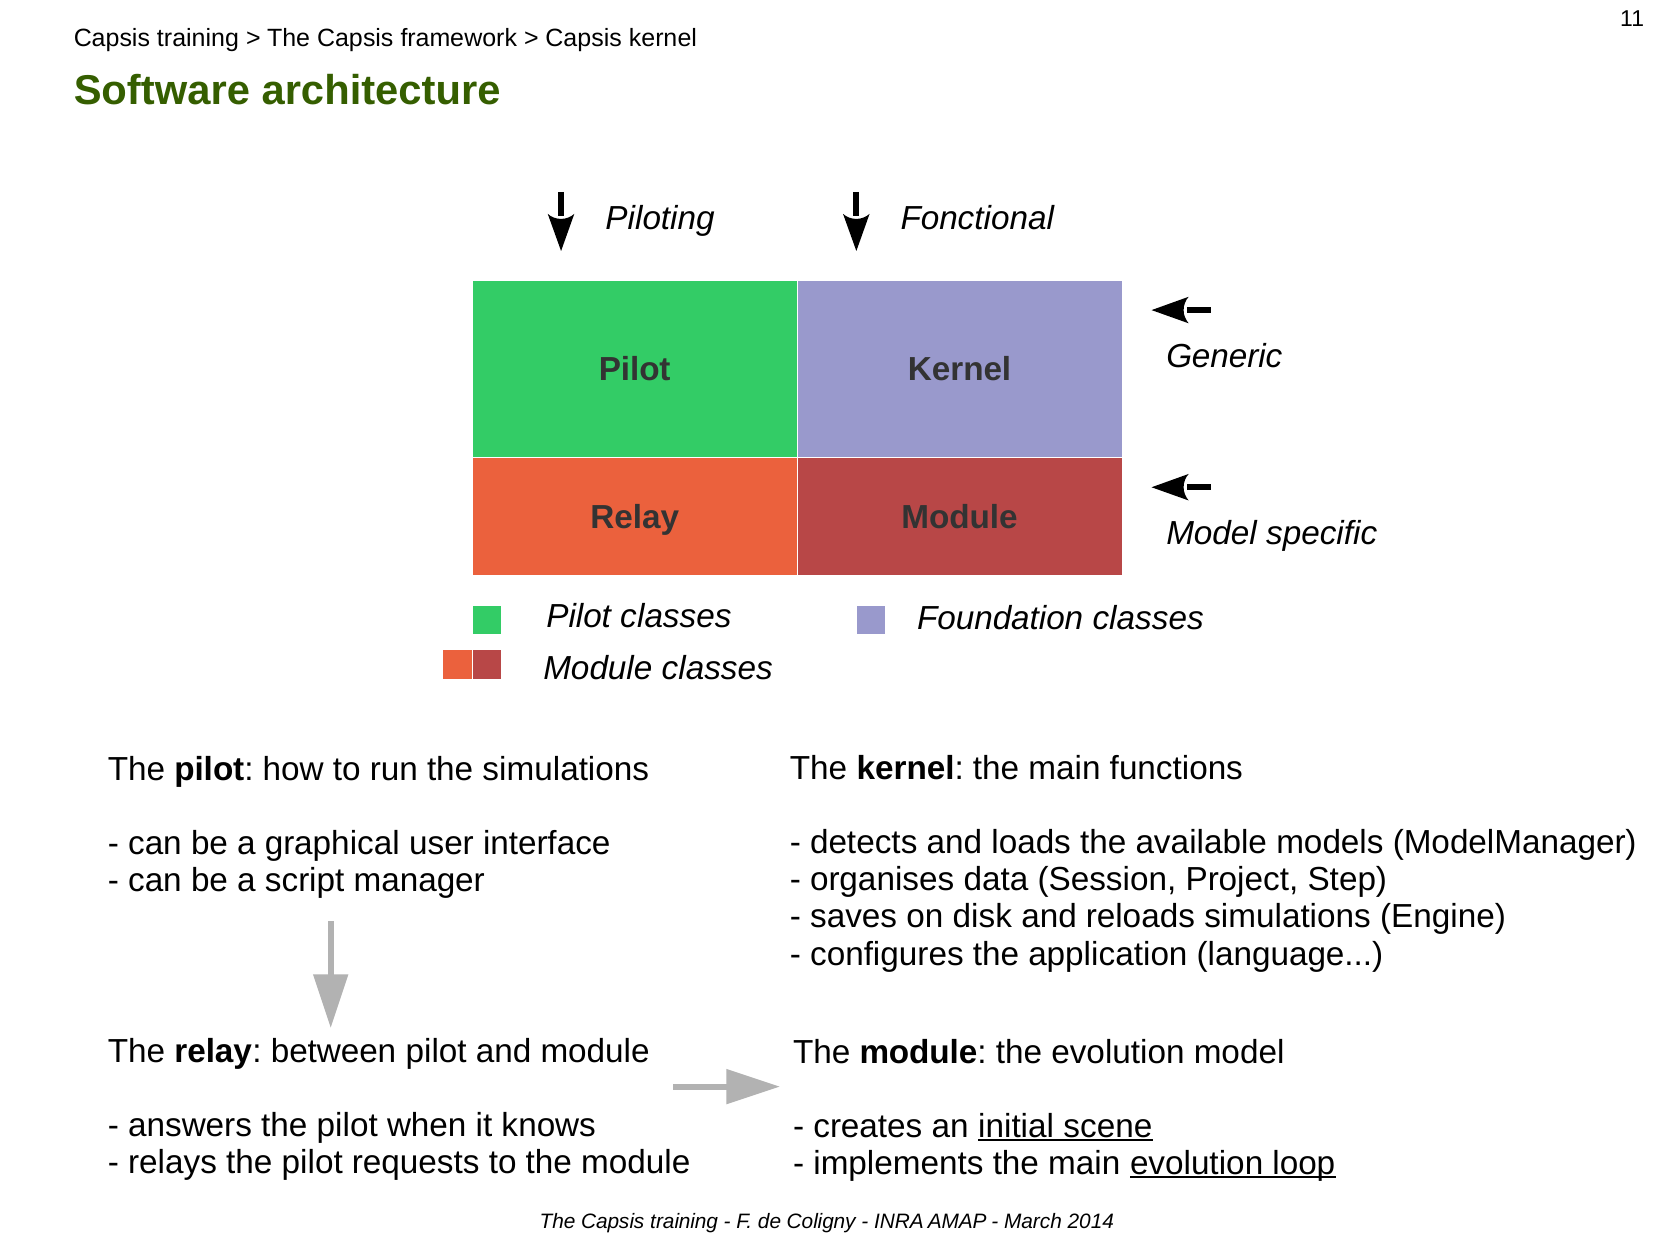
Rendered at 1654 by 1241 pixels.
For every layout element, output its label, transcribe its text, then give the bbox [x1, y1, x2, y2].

text_box Module [797, 457, 1123, 576]
text_box The module: the evolution model - creates an initial scene - implements the main evolution loop [778, 1025, 1428, 1191]
text_box The pilot: how to run the simulations - can be a graphical user interface - can be a script manager [93, 743, 802, 908]
text_box Pilot [472, 280, 797, 457]
text_box The kernel: the main functions - detects and loads the available models (ModelManager) - organises data (Session, Project, Step) - saves on disk and reloads simulations (Engine) - configures the application (language...) [775, 742, 1654, 983]
text_box Capsis training > The Capsis framework > Capsis kernel [59, 16, 1004, 60]
text_box [856, 605, 886, 635]
text_box Pilot classes [531, 590, 827, 643]
text_box The Capsis training - F. de Coligny - INRA AMAP - March 2014 [0, 1201, 1654, 1241]
text_box Module classes [528, 642, 824, 697]
text_box Software architecture [59, 59, 591, 121]
text_box [442, 649, 502, 680]
text_box Piloting [590, 191, 798, 246]
text_box Relay [472, 457, 797, 576]
text_box Kernel [797, 280, 1123, 457]
text_box Fonctional [885, 191, 1123, 246]
text_box Model specific [1151, 507, 1506, 562]
text_box [472, 605, 502, 635]
text_box Foundation classes [902, 592, 1405, 645]
text_box The relay: between pilot and module - answers the pilot when it knows - relays the pilot requests to the module [93, 1024, 773, 1190]
text_box Generic [1151, 330, 1388, 384]
